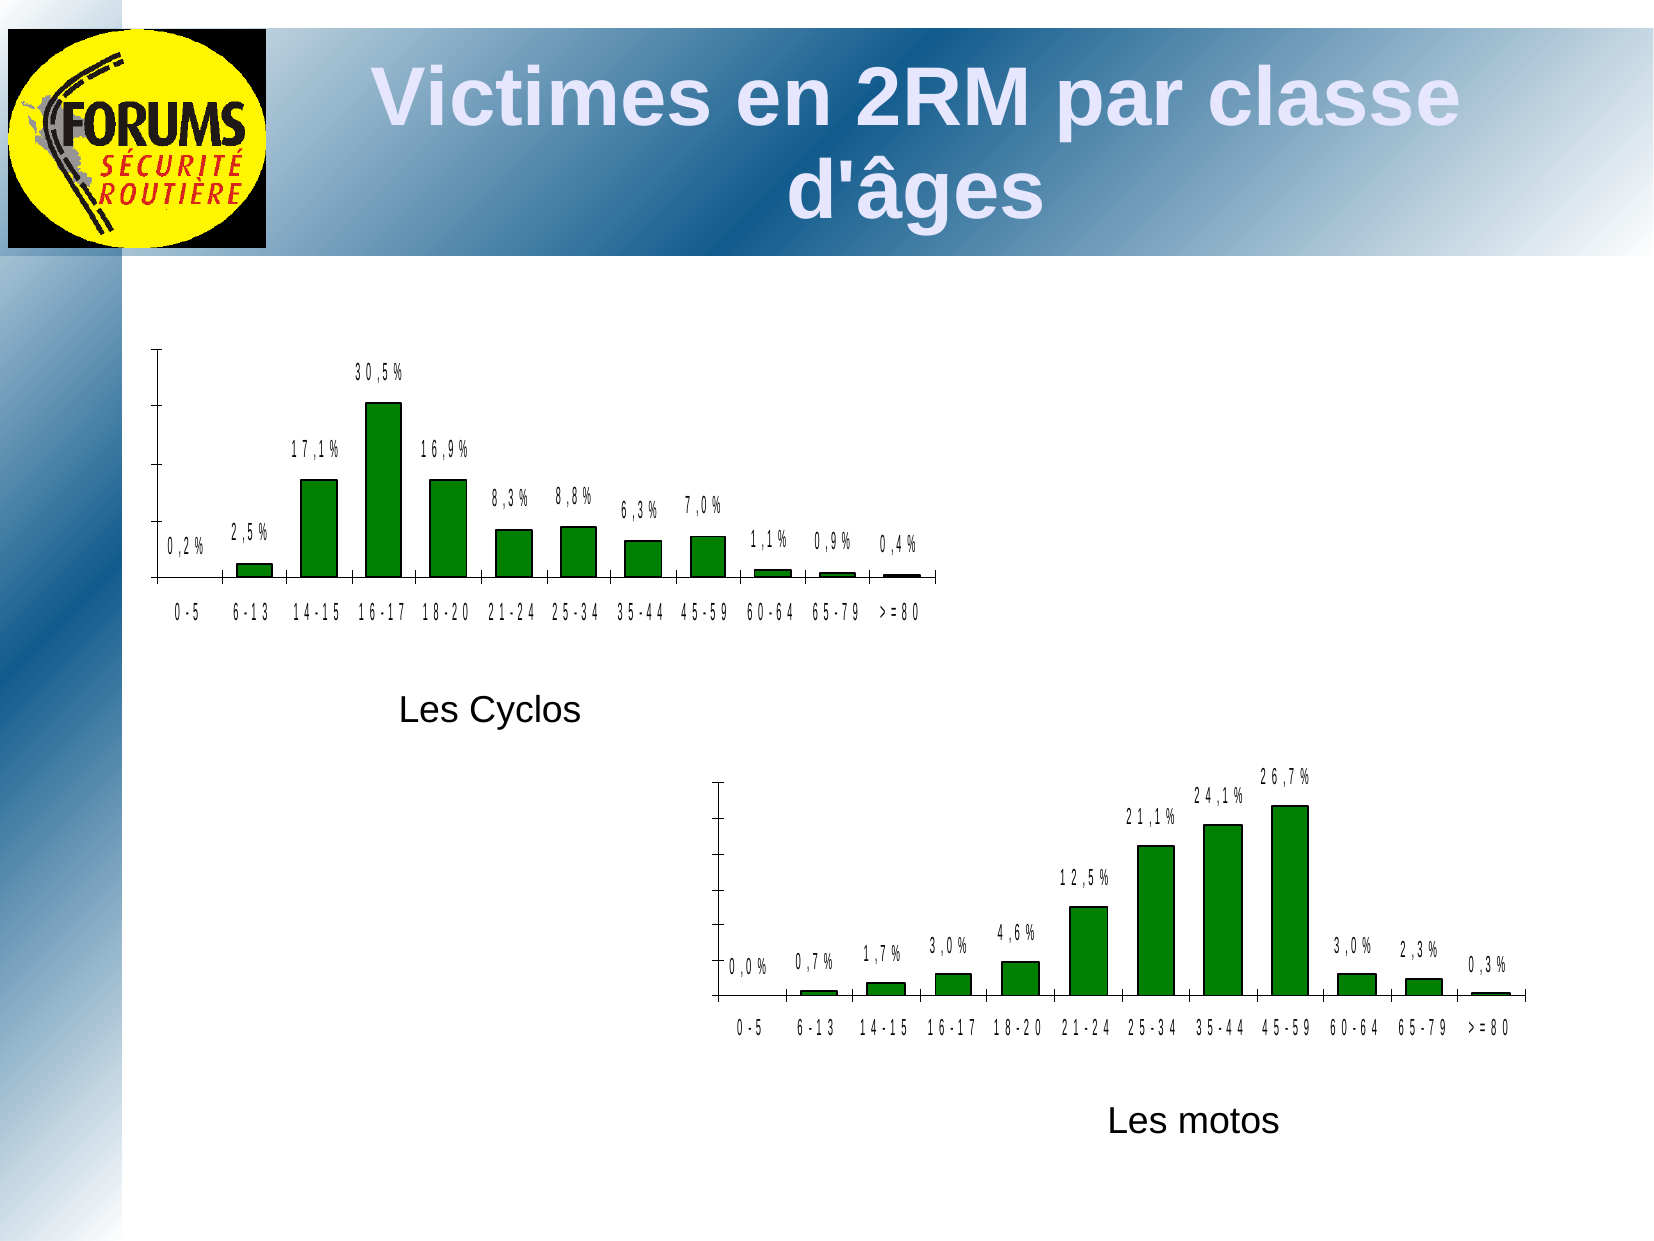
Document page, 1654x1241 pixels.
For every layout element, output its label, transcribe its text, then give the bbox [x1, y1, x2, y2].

picture [147, 301, 945, 650]
text_box Les Cyclos [383, 681, 857, 739]
picture [708, 738, 1535, 1063]
text_box Les motos [1092, 1092, 1654, 1150]
title Victimes en 2RM par classe d'âges [295, 50, 1538, 237]
picture [8, 29, 266, 249]
